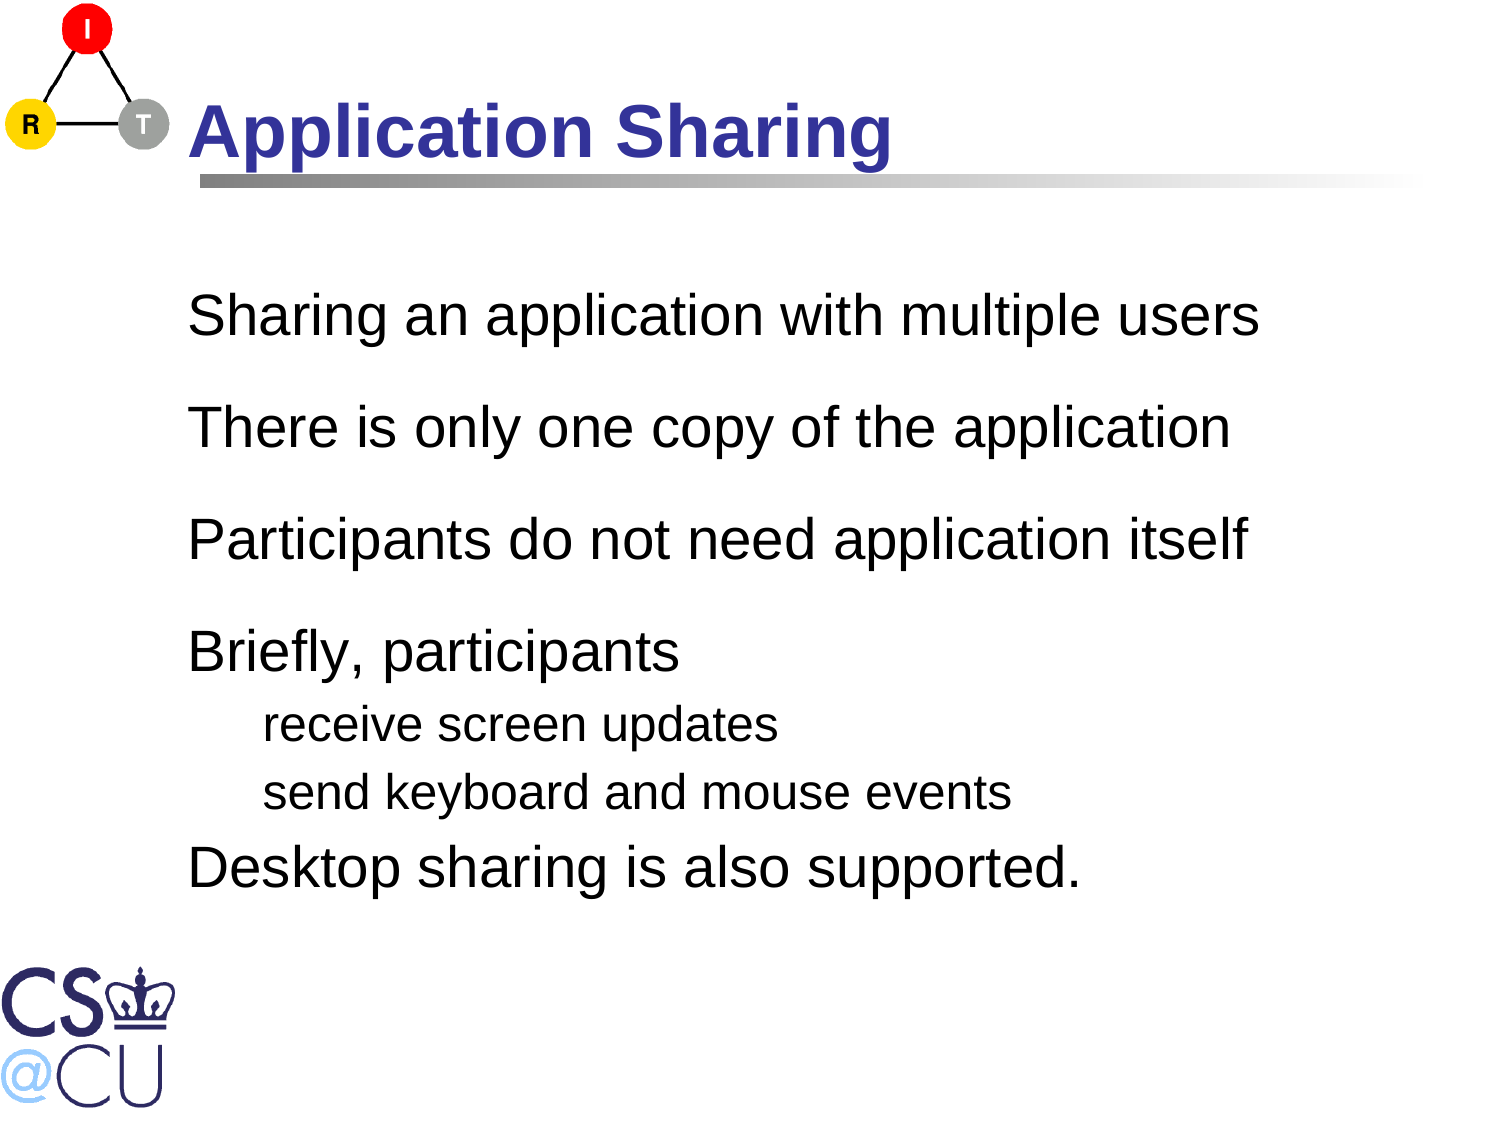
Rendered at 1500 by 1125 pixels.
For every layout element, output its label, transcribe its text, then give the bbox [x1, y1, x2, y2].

picture [0, 0, 173, 154]
list Sharing an application with multiple users There is only one copy of the application Participants do not need application itself Briefly, participants receive screen updates send keyboard and mouse events Desktop sharing is also supported. [187, 249, 1463, 998]
picture [0, 949, 175, 1125]
title Application Sharing [187, 44, 1463, 218]
